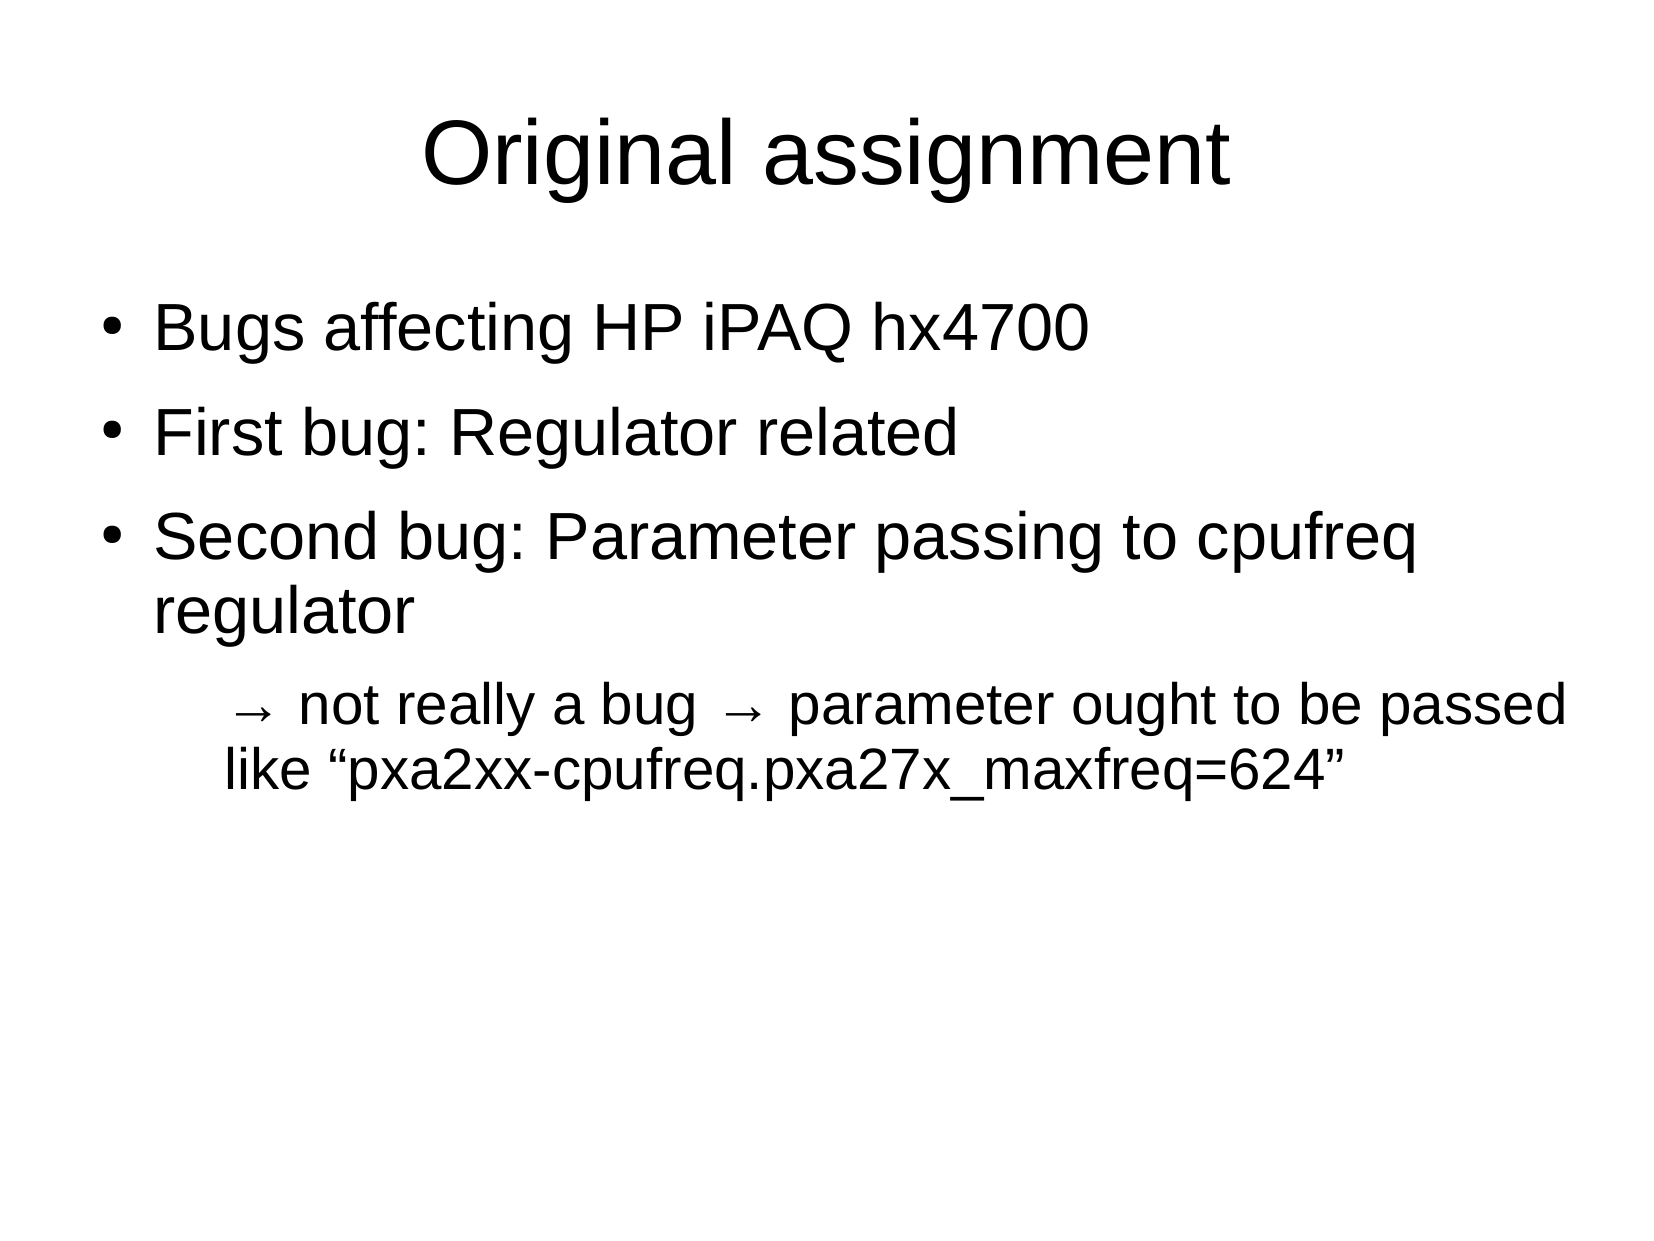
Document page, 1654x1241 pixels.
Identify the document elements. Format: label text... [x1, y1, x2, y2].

list Bugs affecting HP iPAQ hx4700 First bug: Regulator related Second bug: Parameter passing to cpufreq regulator → not really a bug → parameter ought to be passed like “pxa2xx-cpufreq.pxa27x_maxfreq=624” [82, 290, 1571, 1010]
title Original assignment [82, 49, 1571, 257]
